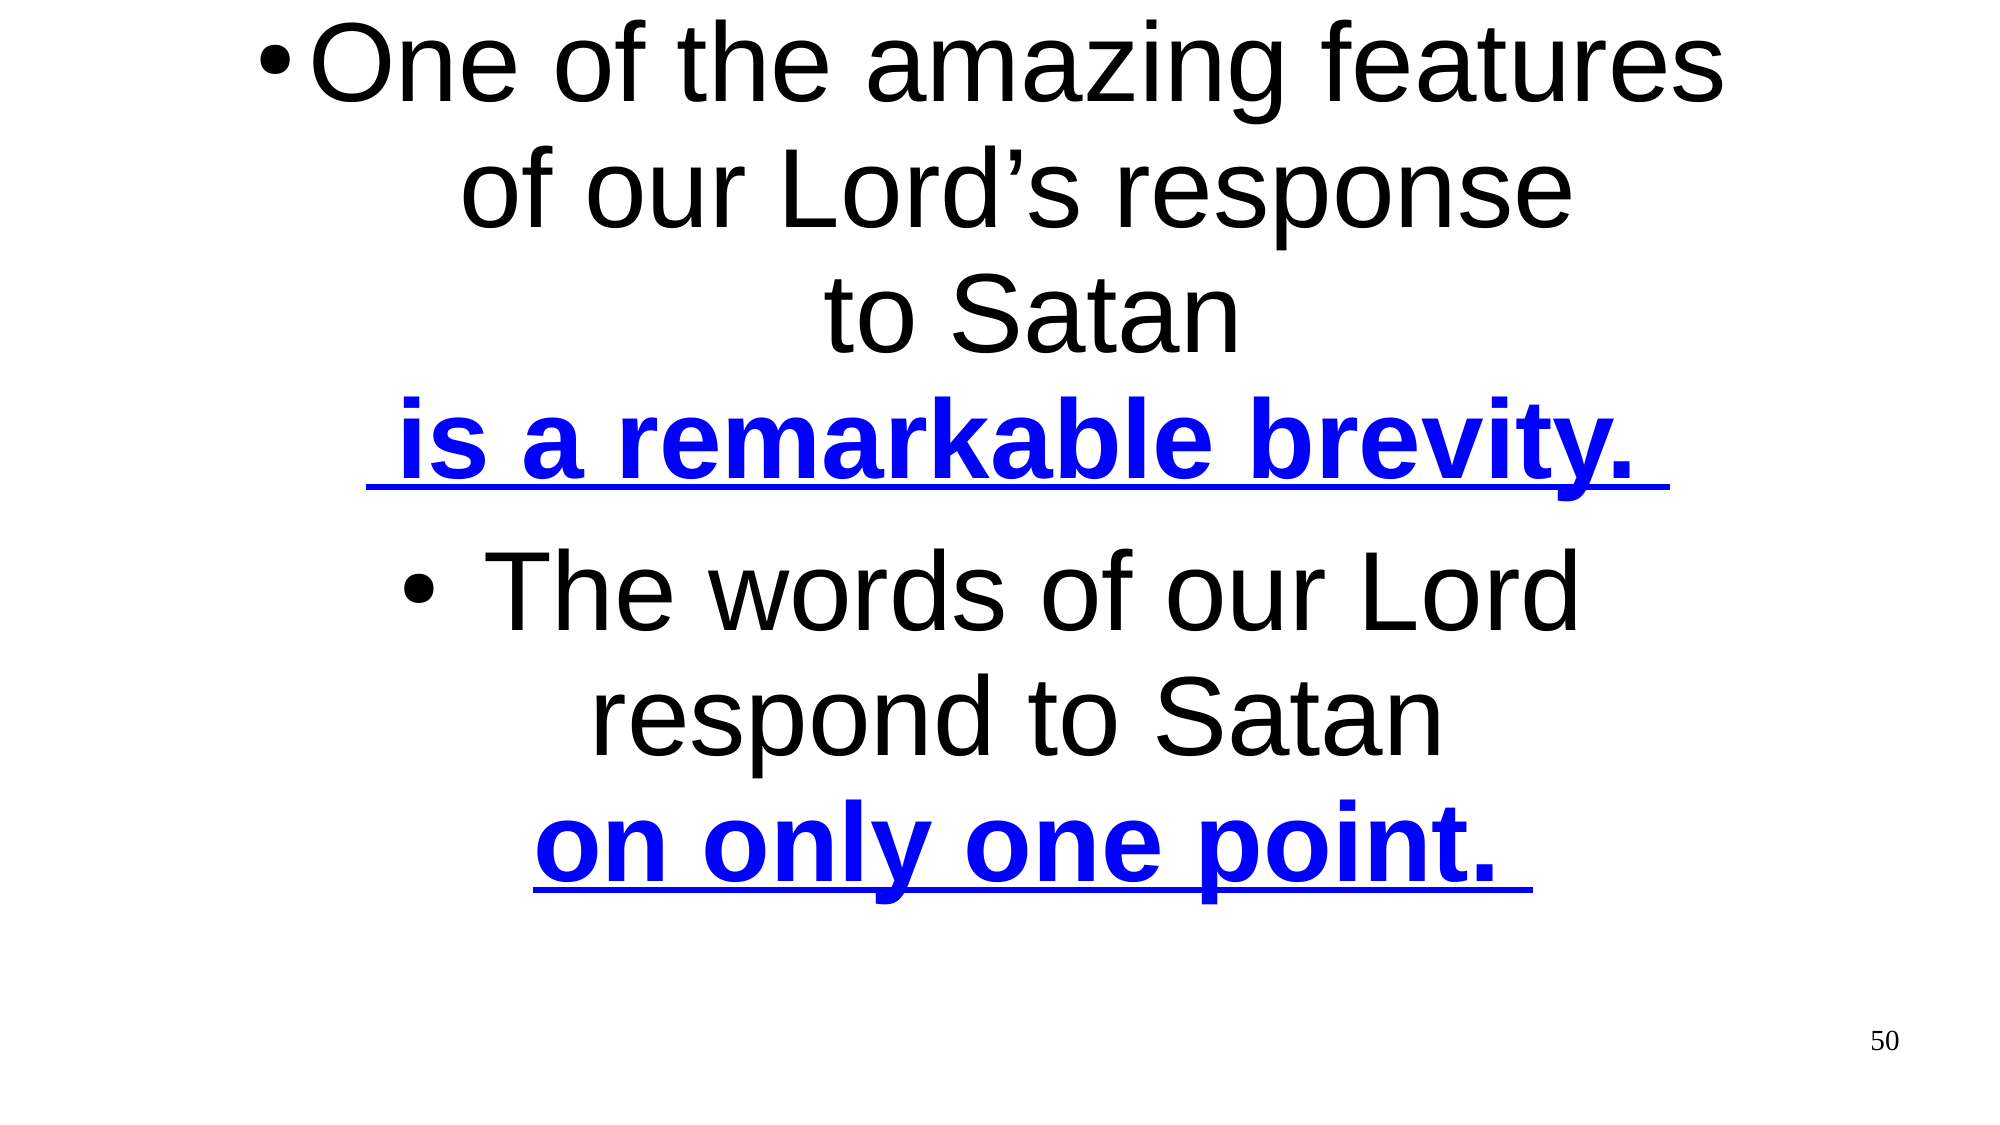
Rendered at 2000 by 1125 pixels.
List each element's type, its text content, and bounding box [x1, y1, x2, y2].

list One of the amazing features of our Lord’s response to Satan is a remarkable brevity. The words of our Lord respond to Satan on only one point. [0, 0, 1996, 1123]
